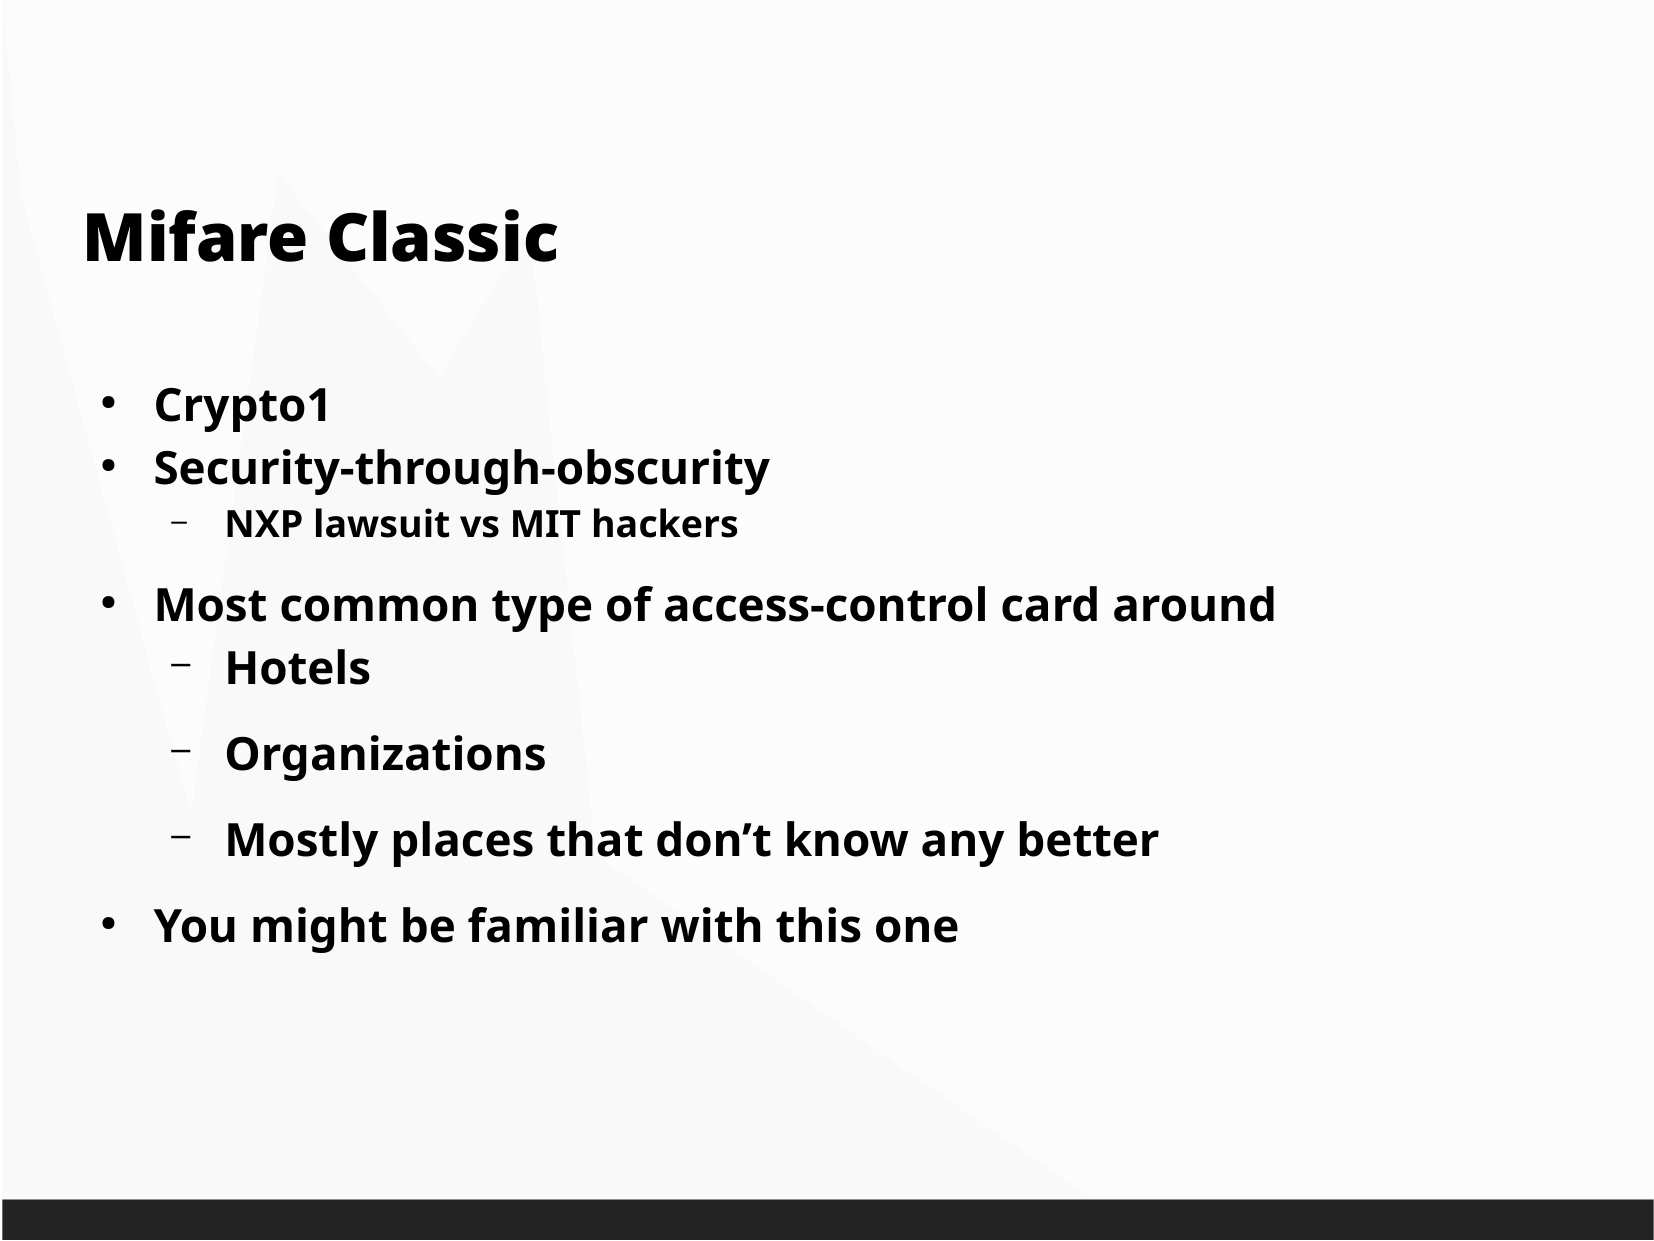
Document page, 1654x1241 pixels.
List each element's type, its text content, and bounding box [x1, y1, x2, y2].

picture [2, 0, 1654, 1241]
title Mifare Classic [82, 139, 1571, 332]
list Crypto1 Security-through-obscurity NXP lawsuit vs MIT hackers Most common type of access-control card around Hotels Organizations Mostly places that don’t know any better You might be familiar with this one [82, 372, 1571, 1013]
